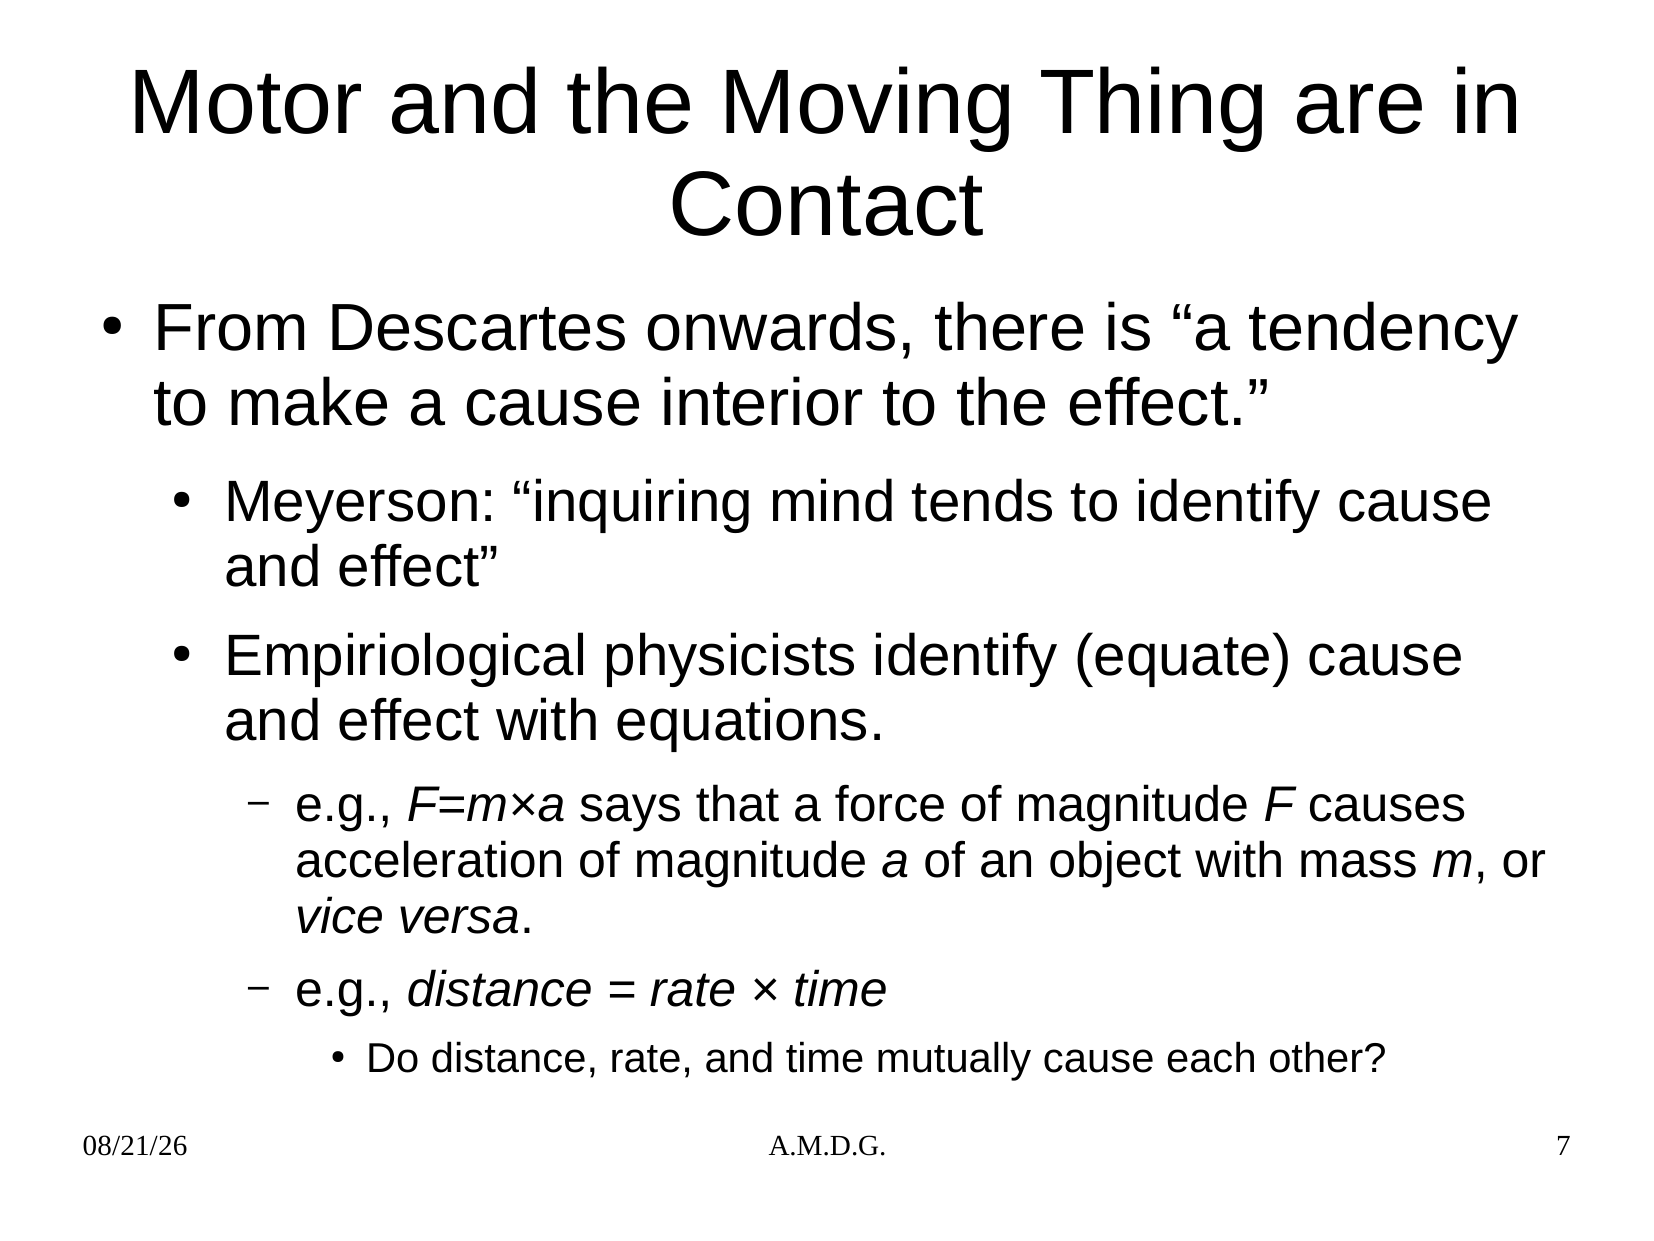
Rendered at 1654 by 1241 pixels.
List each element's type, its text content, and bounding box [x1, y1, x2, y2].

list From Descartes onwards, there is “a tendency to make a cause interior to the effect.” Meyerson: “inquiring mind tends to identify cause and effect” Empiriological physicists identify (equate) cause and effect with equations. e.g., F=m×a says that a force of magnitude F causes acceleration of magnitude a of an object with mass m, or vice versa. e.g., distance = rate × time Do distance, rate, and time mutually cause each other? [82, 290, 1571, 1109]
title Motor and the Moving Thing are in Contact [82, 49, 1571, 257]
